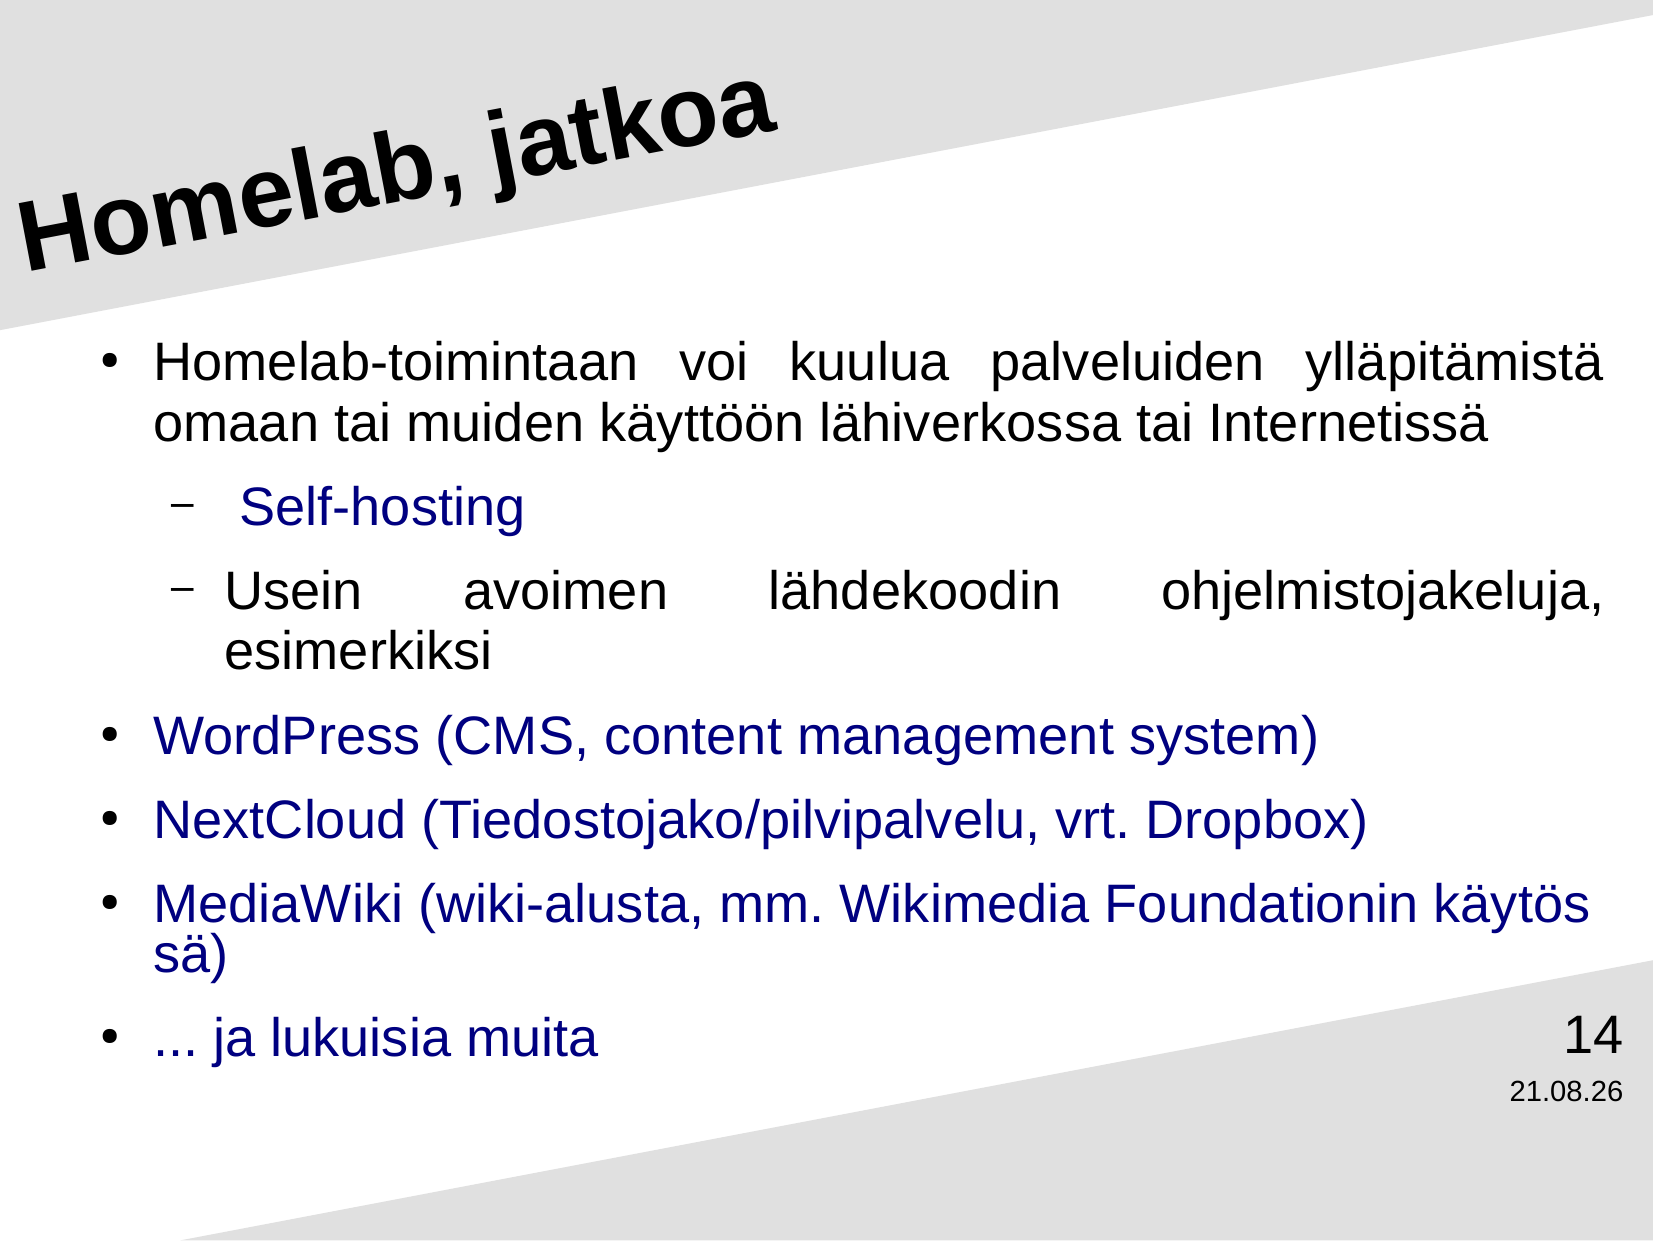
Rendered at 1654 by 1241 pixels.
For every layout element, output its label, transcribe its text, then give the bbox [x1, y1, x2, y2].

list Homelab-toimintaan voi kuulua palveluiden ylläpitämistä omaan tai muiden käyttöön lähiverkossa tai Internetissä Self-hosting Usein avoimen lähdekoodin ohjelmistojakeluja, esimerkiksi WordPress (CMS, content management system) NextCloud (Tiedostojako/pilvipalvelu, vrt. Dropbox) MediaWiki (wiki-alusta, mm. Wikimedia Foundationin käytössä) ... ja lukuisia muita [82, 331, 1607, 1052]
title Homelab, jatkoa [0, 0, 1501, 341]
